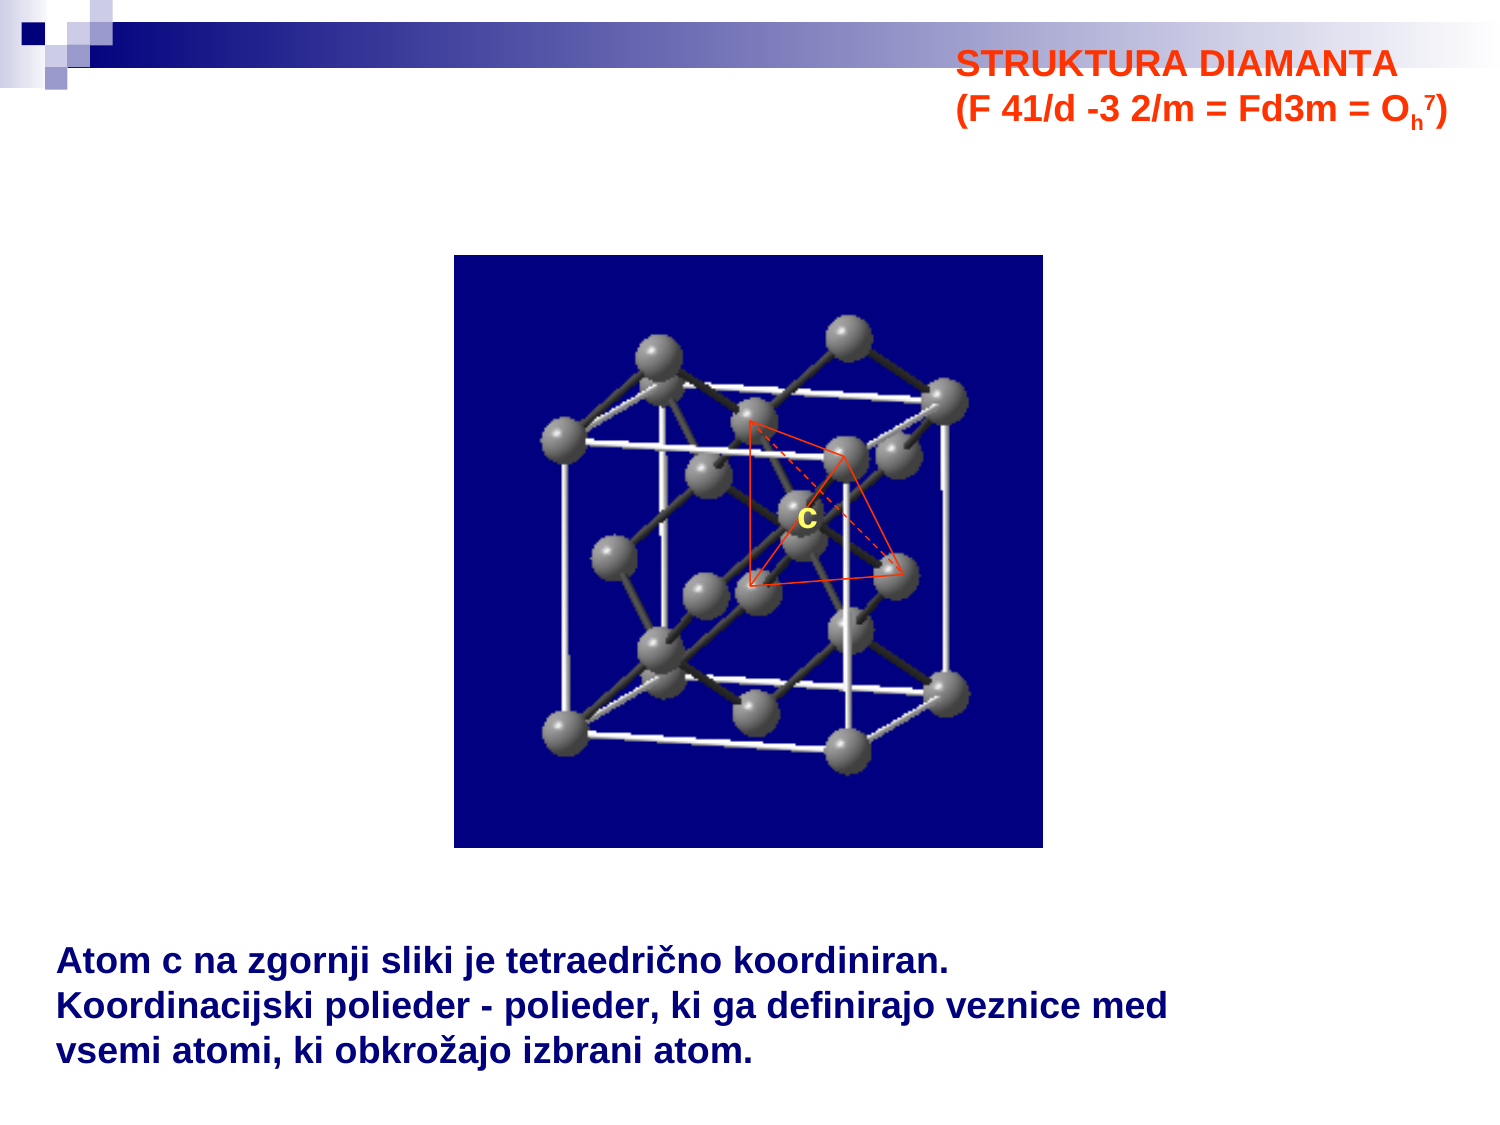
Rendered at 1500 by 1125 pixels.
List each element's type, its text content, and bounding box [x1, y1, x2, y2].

chart [454, 255, 1043, 848]
text_box c [782, 483, 833, 544]
text_box STRUKTURA DIAMANTA (F 41/d -3 2/m = Fd3m = Oh7) [940, 30, 1464, 143]
text_box Atom c na zgornji sliki je tetraedrično koordiniran. Koordinacijski polieder - polieder, ki ga definirajo veznice med vsemi atomi, ki obkrožajo izbrani atom. [41, 928, 1252, 1080]
